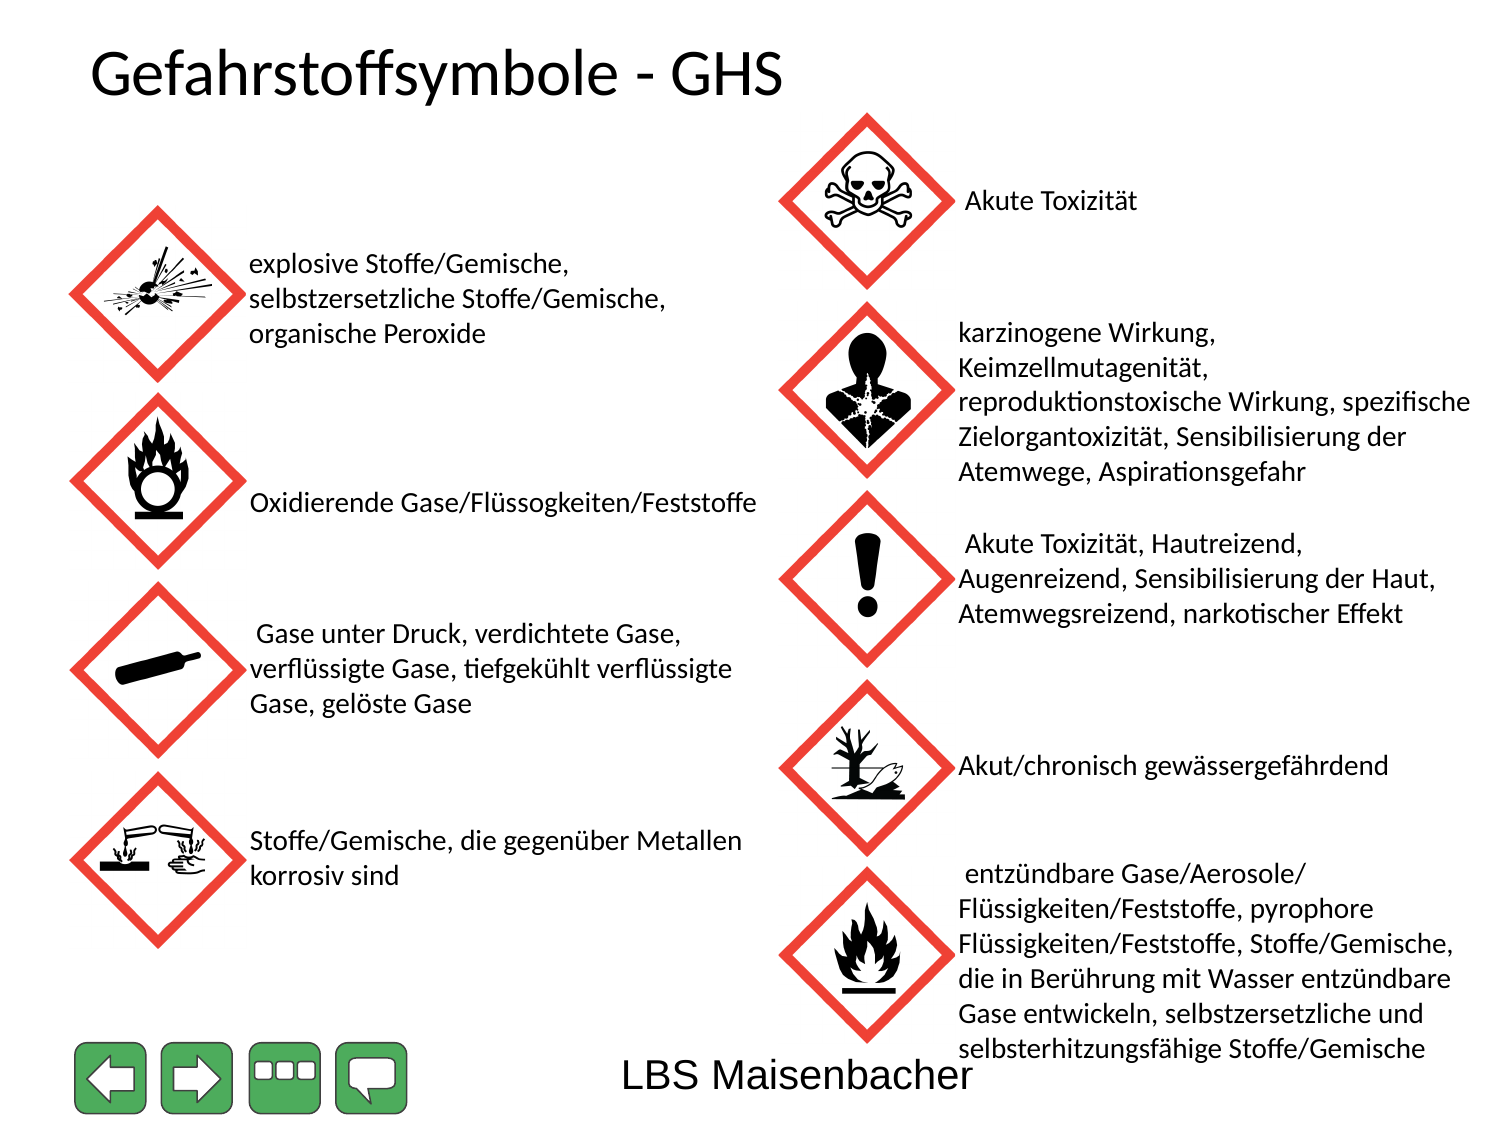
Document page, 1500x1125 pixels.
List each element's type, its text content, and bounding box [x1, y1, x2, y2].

text_box Stoffe/Gemische, die gegenüber Metallen korrosiv sind [246, 813, 767, 895]
picture [69, 581, 247, 759]
picture [778, 301, 956, 479]
picture [778, 112, 956, 290]
text_box [778, 867, 955, 1044]
picture [69, 392, 247, 570]
picture [69, 771, 247, 949]
text_box entzündbare Gase/Aerosole/ Flüssigkeiten/Feststoffe, pyrophore Flüssigkeiten/Feststoffe, Stoffe/Gemische, die in Berührung mit Wasser entzündbare Gase entwickeln, selbstzersetzliche und selbsterhitzungsfähige Stoffe/Gemische [955, 844, 1476, 1068]
picture [778, 679, 956, 857]
title Gefahrstoffsymbole - GHS [75, 20, 1426, 110]
text_box Gase unter Druck, verdichtete Gase, verflüssigte Gase, tiefgekühlt verflüssigte Gase, gelöste Gase [246, 605, 767, 723]
picture [68, 205, 247, 383]
text_box Oxidierende Gase/Flüssogkeiten/Feststoffe [246, 475, 767, 522]
text_box Akute Toxizität, Hautreizend, Augenreizend, Sensibilisierung der Haut, Atemwegsreizend, narkotischer Effekt [955, 515, 1476, 633]
text_box karzinogene Wirkung, Keimzellmutagenität, reproduktionstoxische Wirkung, spezifische Zielorgantoxizität, Sensibilisierung der Atemwege, Aspirationsgefahr [955, 302, 1476, 491]
text_box explosive Stoffe/Gemische, selbstzersetzliche Stoffe/Gemische, organische Peroxide [245, 234, 766, 352]
text_box Akut/chronisch gewässergefährdend [955, 738, 1476, 785]
text_box Akute Toxizität [955, 172, 1476, 219]
picture [778, 490, 956, 668]
